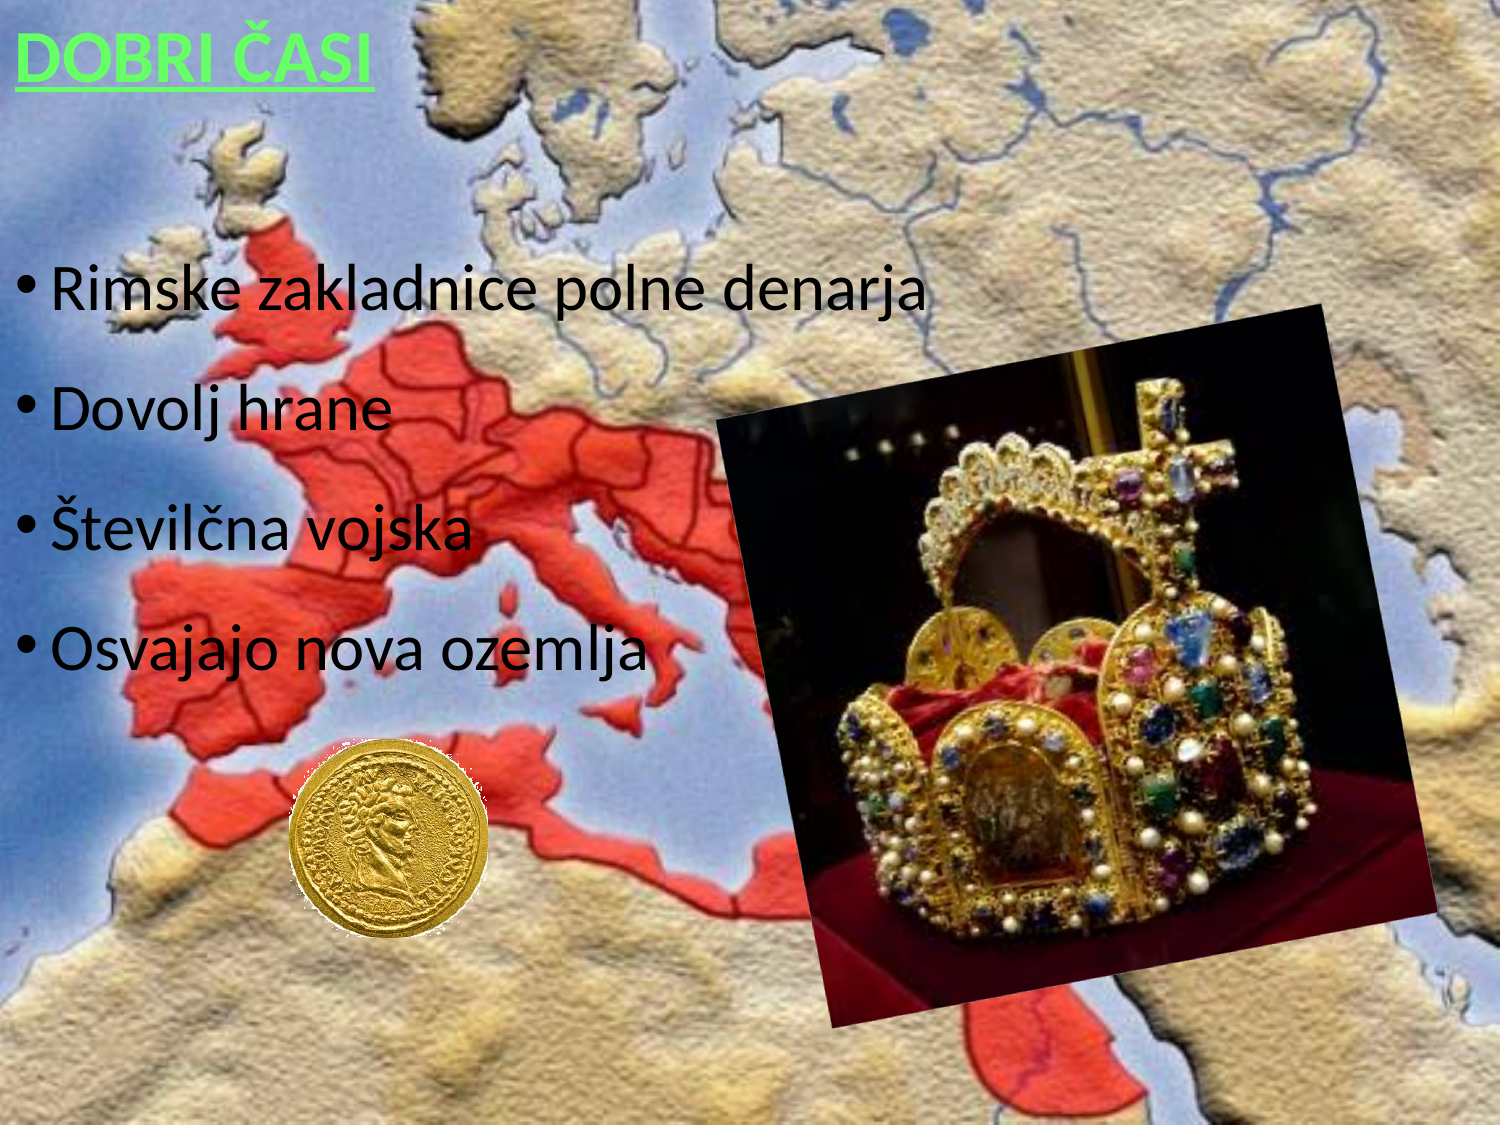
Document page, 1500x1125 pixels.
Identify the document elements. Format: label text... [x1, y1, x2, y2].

text_box DOBRI ČASI [0, 0, 987, 105]
picture [0, 0, 1500, 1125]
text_box Rimske zakladnice polne denarja Dovolj hrane Številčna vojska Osvajajo nova ozemlja [0, 196, 1128, 691]
